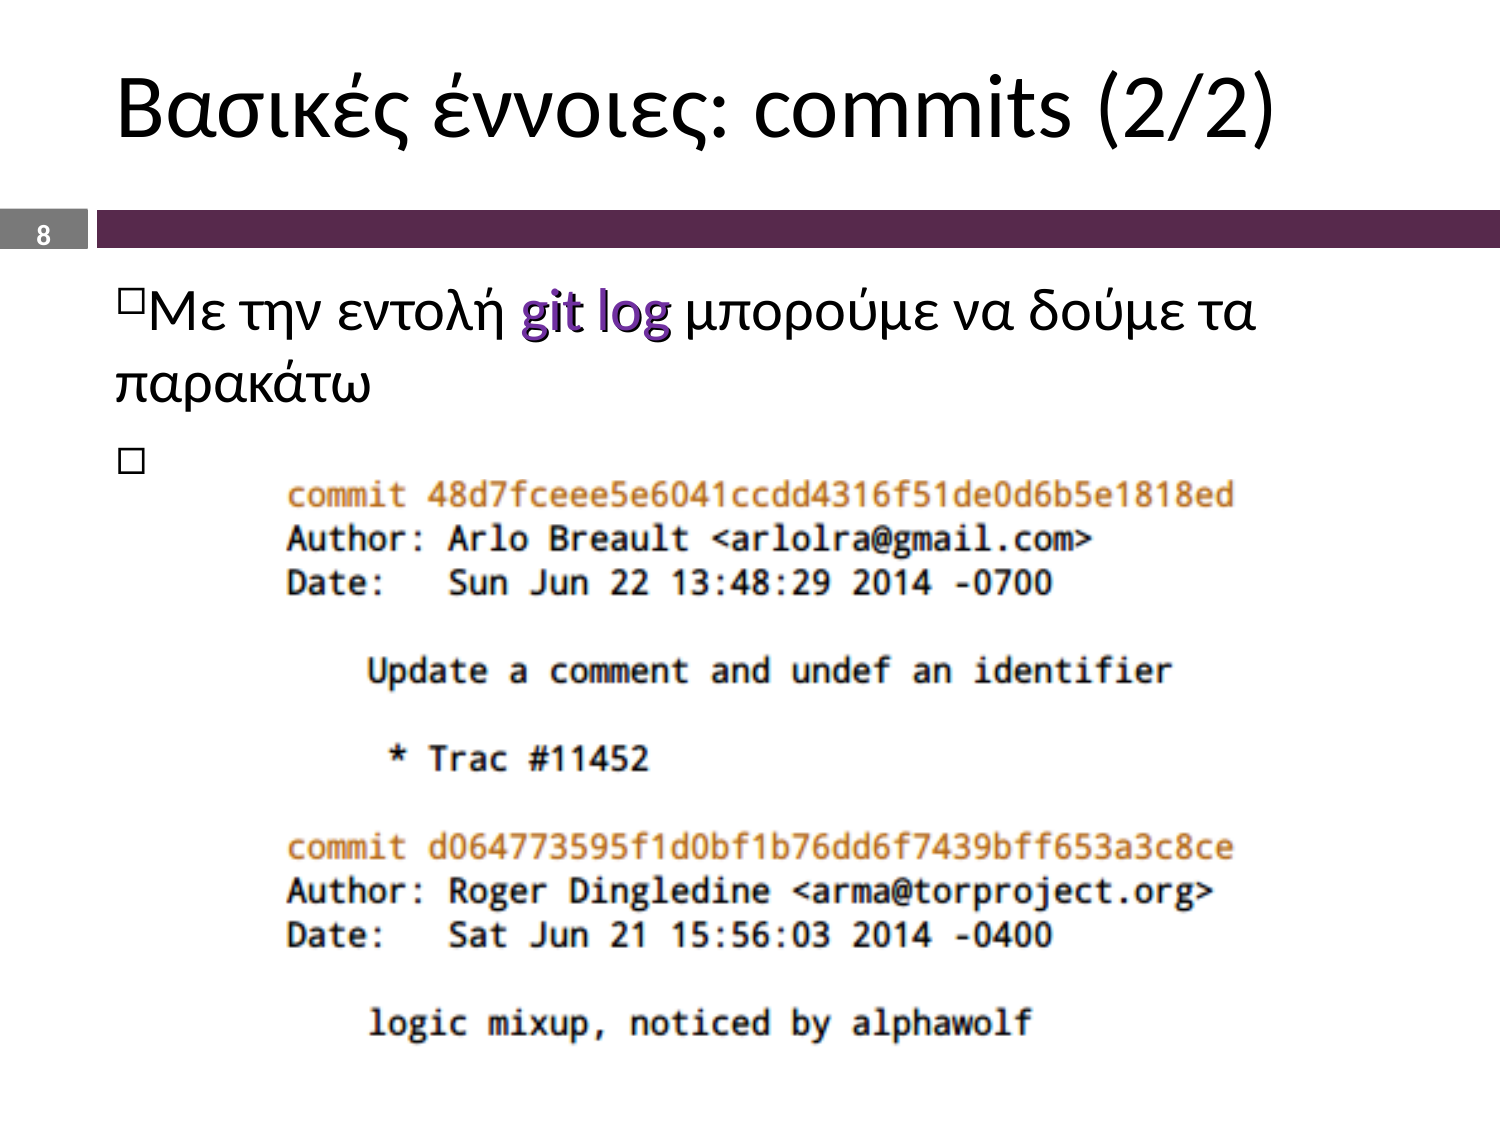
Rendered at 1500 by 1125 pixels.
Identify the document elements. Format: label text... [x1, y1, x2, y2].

list Με την εντολή git log μπορούμε να δούμε τα παρακάτω [100, 262, 1438, 1000]
text_box [0, 208, 88, 249]
title Βασικές έννοιες: commits (2/2) [100, 19, 1438, 182]
picture [285, 479, 1402, 1081]
